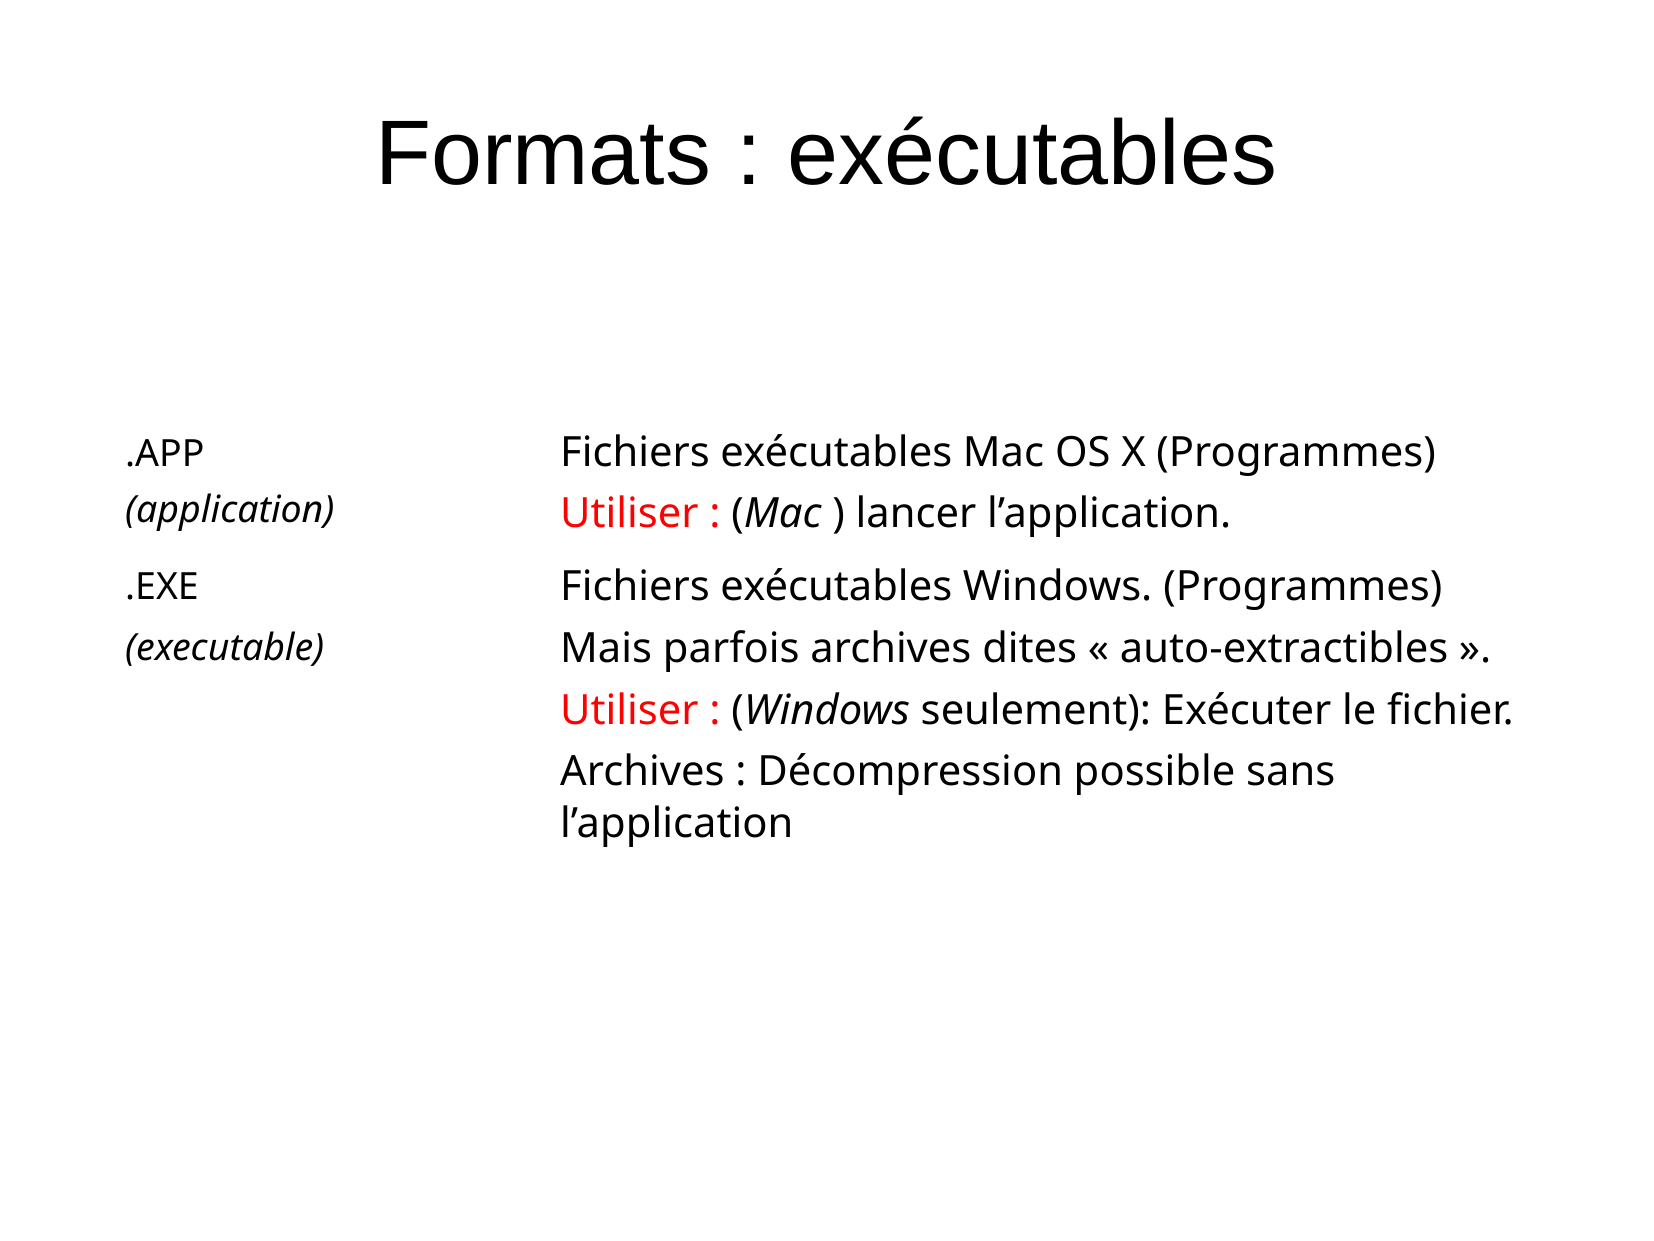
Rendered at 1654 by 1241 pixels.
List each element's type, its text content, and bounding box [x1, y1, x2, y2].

title Formats : exécutables [82, 49, 1571, 257]
table_header .APP (application) [110, 418, 551, 552]
table_header Fichiers exécutables Mac OS X (Programmes) Utiliser : (Mac ) lancer l’application. [551, 418, 1573, 552]
table_cell Fichiers exécutables Windows. (Programmes) Mais parfois archives dites « auto-extractibles ». Utiliser : (Windows seulement): Exécuter le fichier. Archives : Décompression possible sans l’application [551, 552, 1573, 961]
table_cell .EXE (executable) [110, 552, 551, 961]
